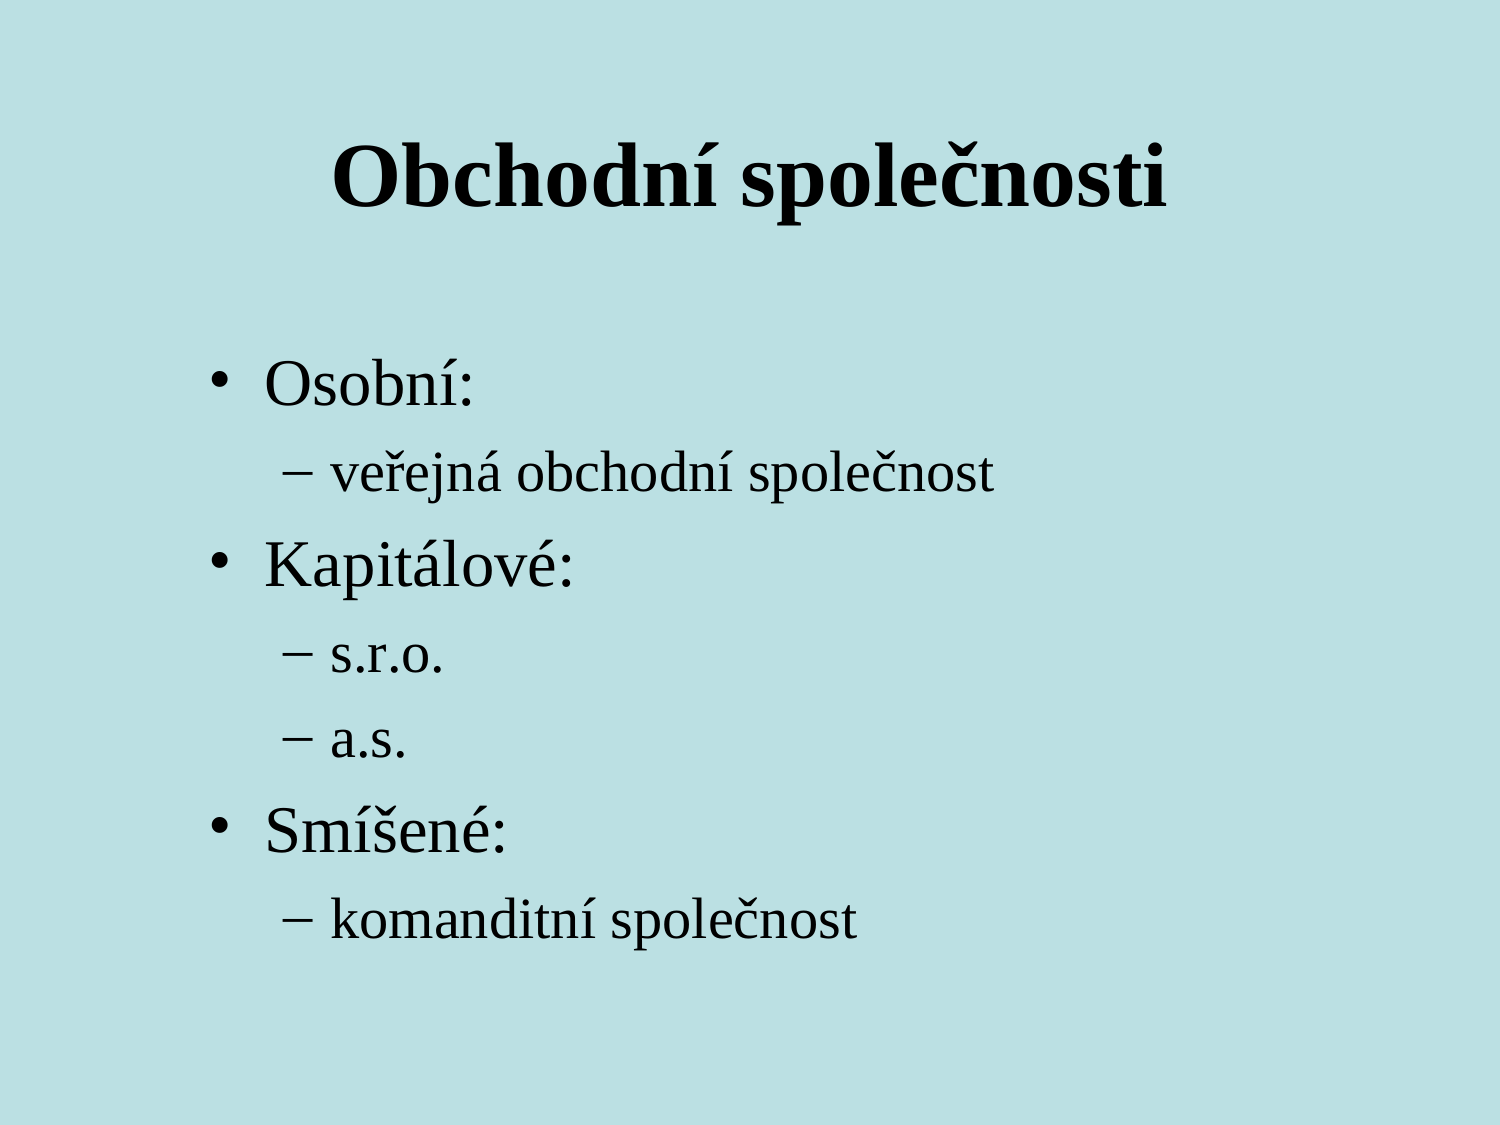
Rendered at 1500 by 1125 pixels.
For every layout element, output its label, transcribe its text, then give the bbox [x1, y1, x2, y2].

title Obchodní společnosti [75, 44, 1426, 233]
list Osobní: veřejná obchodní společnost Kapitálové: s.r.o. a.s. Smíšené: komanditní společnost [193, 330, 1469, 1043]
